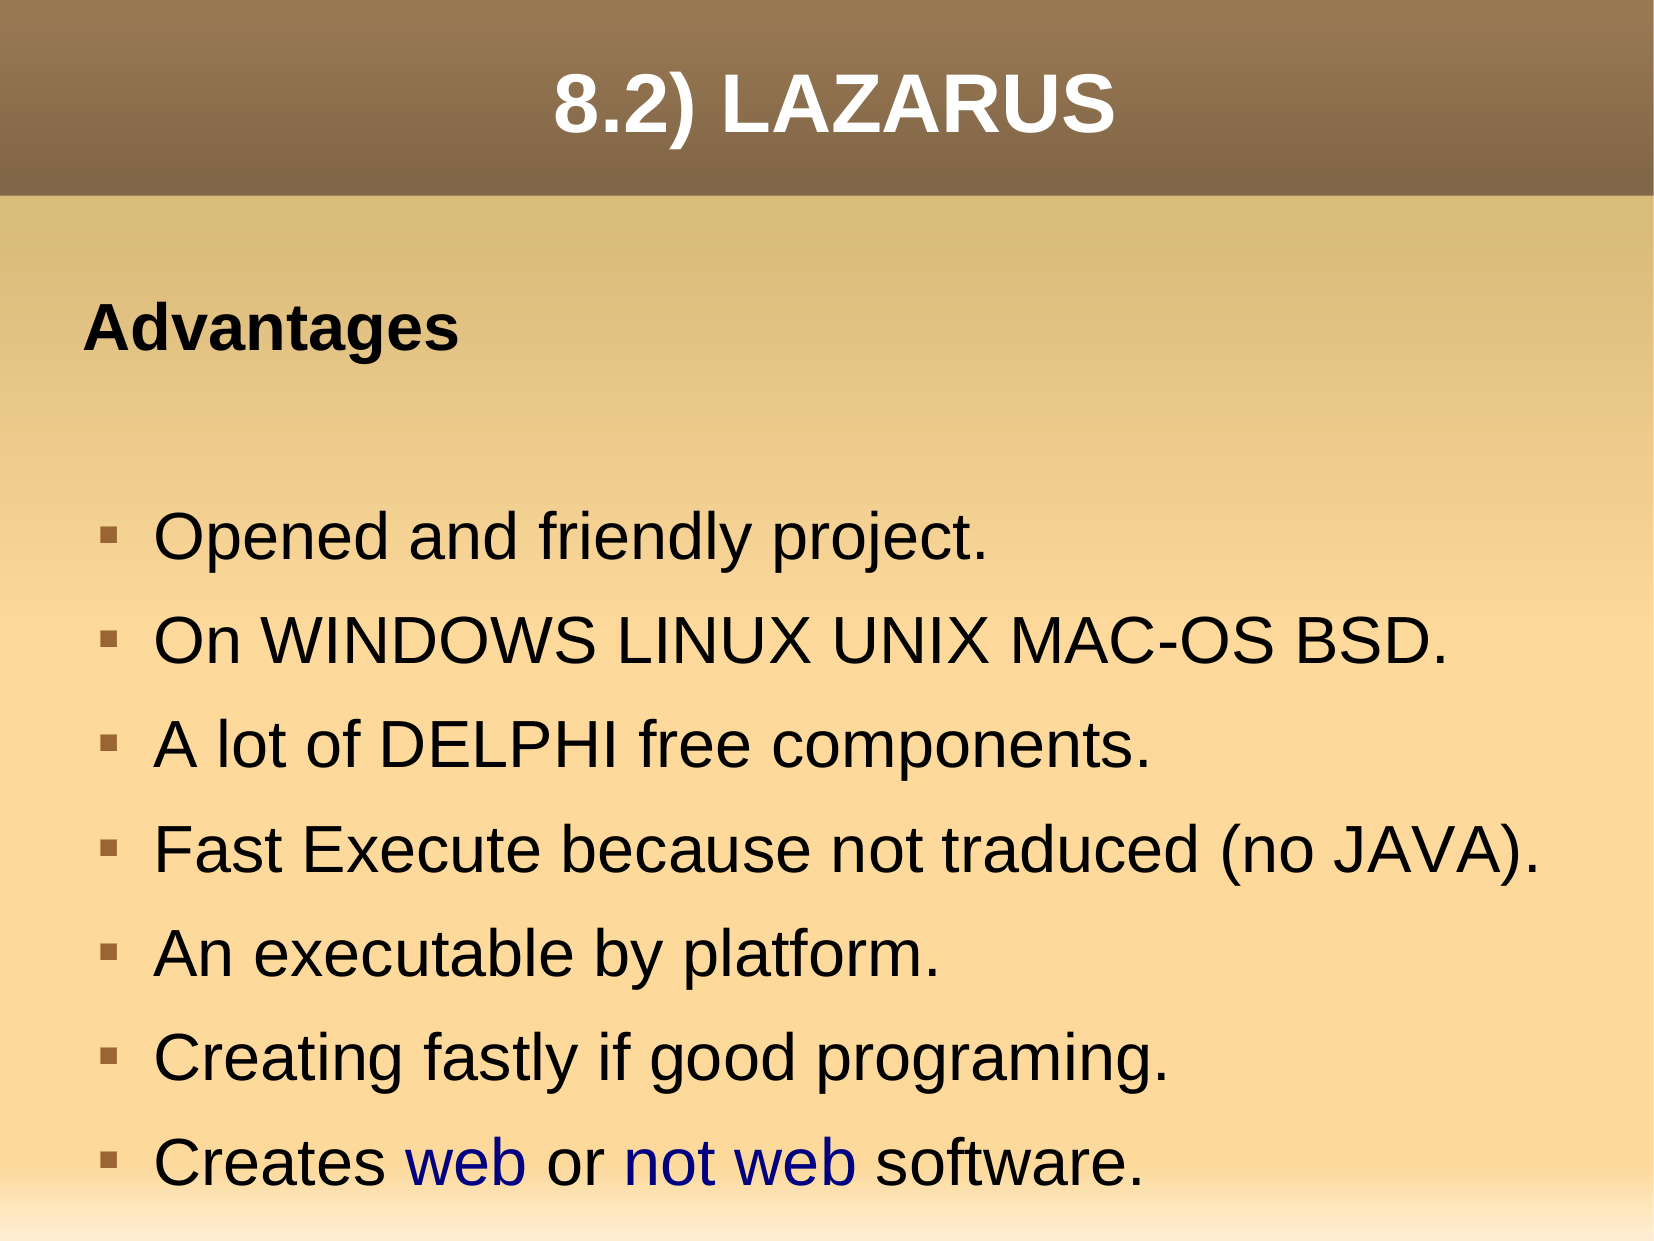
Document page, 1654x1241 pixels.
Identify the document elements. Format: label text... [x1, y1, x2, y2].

picture [0, 0, 1654, 1241]
title 8.2) LAZARUS [76, 7, 1565, 200]
list Advantages Opened and friendly project. On WINDOWS LINUX UNIX MAC-OS BSD. A lot of DELPHI free components. Fast Execute because not traduced (no JAVA). An executable by platform. Creating fastly if good programing. Creates web or not web software. [82, 290, 1571, 1200]
